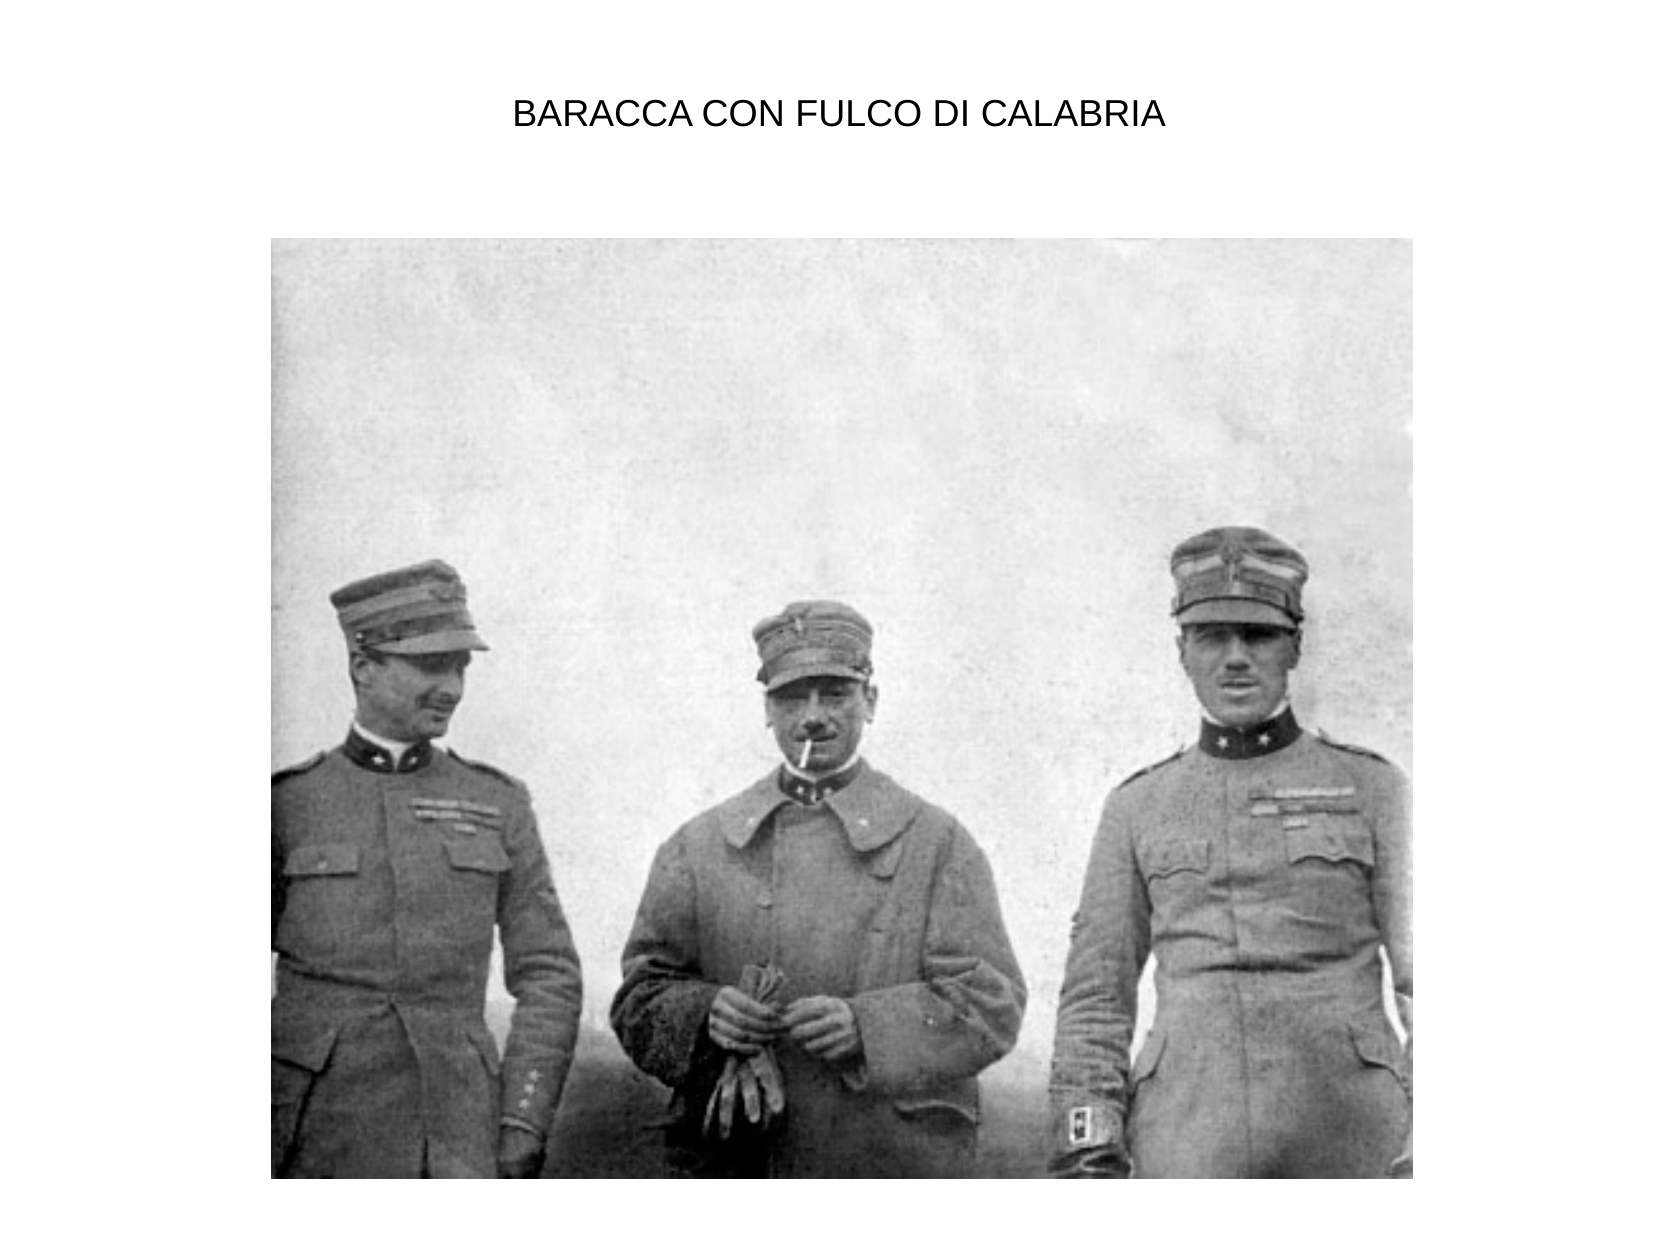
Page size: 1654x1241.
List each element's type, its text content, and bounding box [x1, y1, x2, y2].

picture [271, 238, 1413, 1179]
text_box BARACCA CON FULCO DI CALABRIA [497, 85, 1182, 143]
